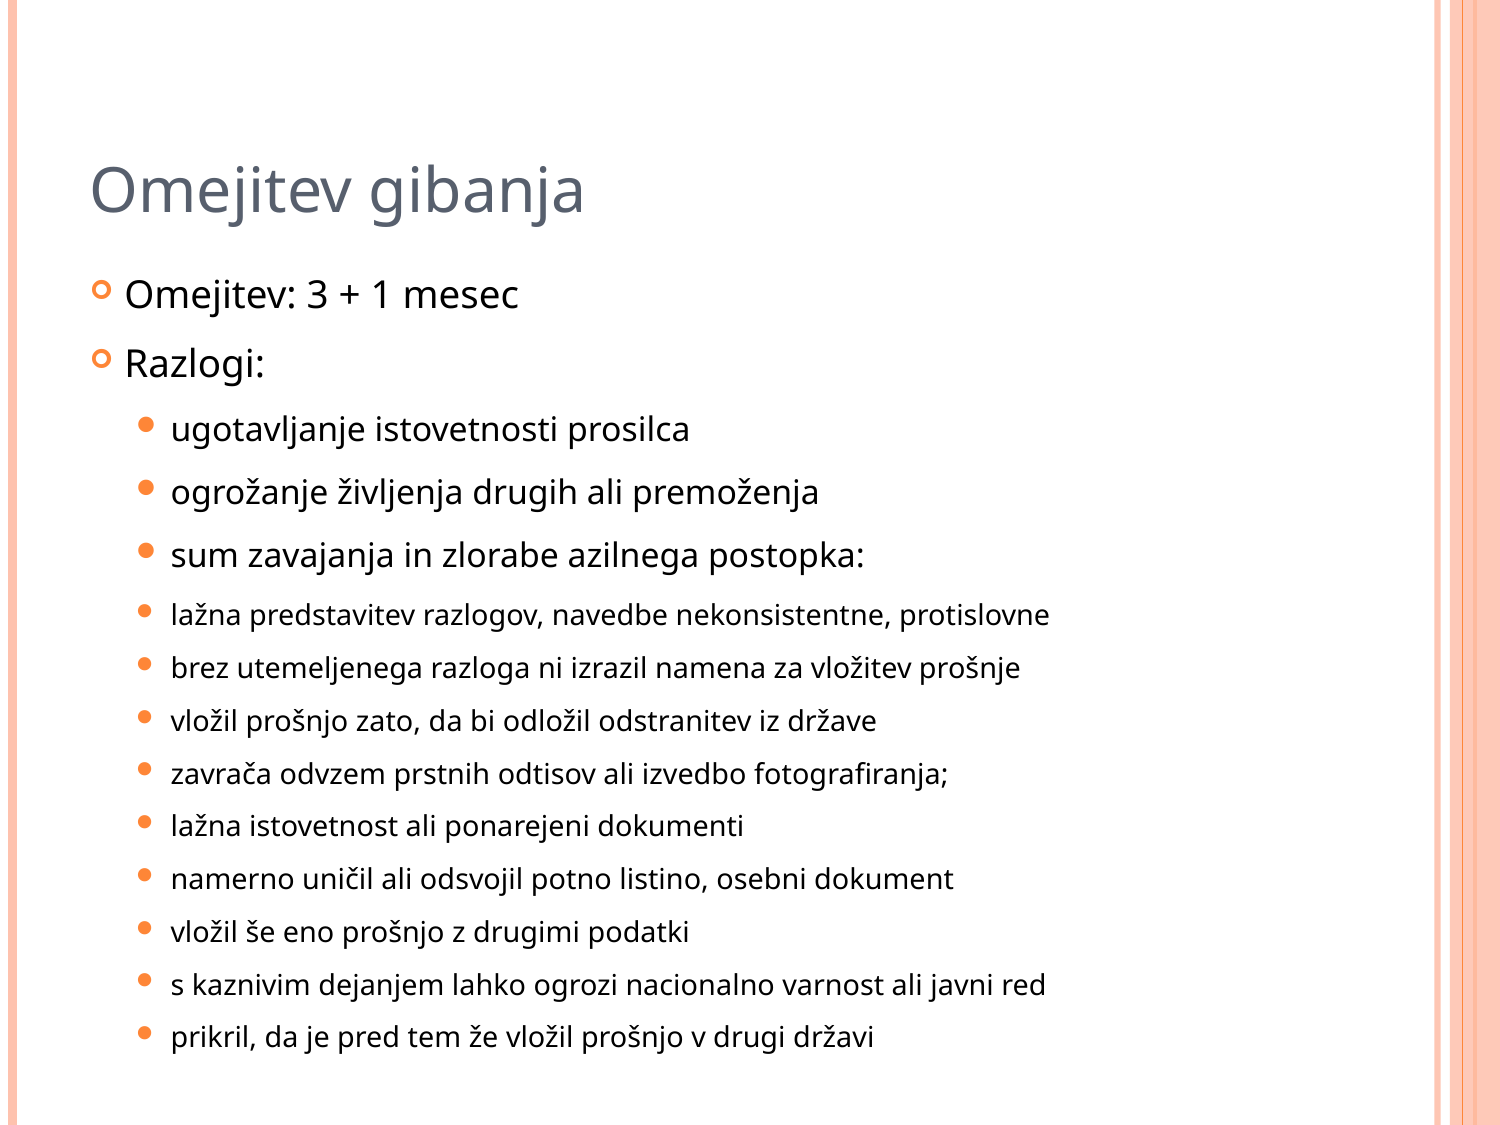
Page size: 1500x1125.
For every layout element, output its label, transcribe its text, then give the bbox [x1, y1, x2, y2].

list Omejitev: 3 + 1 mesec Razlogi: ugotavljanje istovetnosti prosilca ogrožanje življenja drugih ali premoženja sum zavajanja in zlorabe azilnega postopka: lažna predstavitev razlogov, navedbe nekonsistentne, protislovne brez utemeljenega razloga ni izrazil namena za vložitev prošnje vložil prošnjo zato, da bi odložil odstranitev iz države zavrača odvzem prstnih odtisov ali izvedbo fotografiranja; lažna istovetnost ali ponarejeni dokumenti namerno uničil ali odsvojil potno listino, osebni dokument vložil še eno prošnjo z drugimi podatki s kaznivim dejanjem lahko ogrozi nacionalno varnost ali javni red prikril, da je pred tem že vložil prošnjo v drugi državi [75, 262, 1300, 1062]
title Omejitev gibanja [75, 45, 1300, 233]
